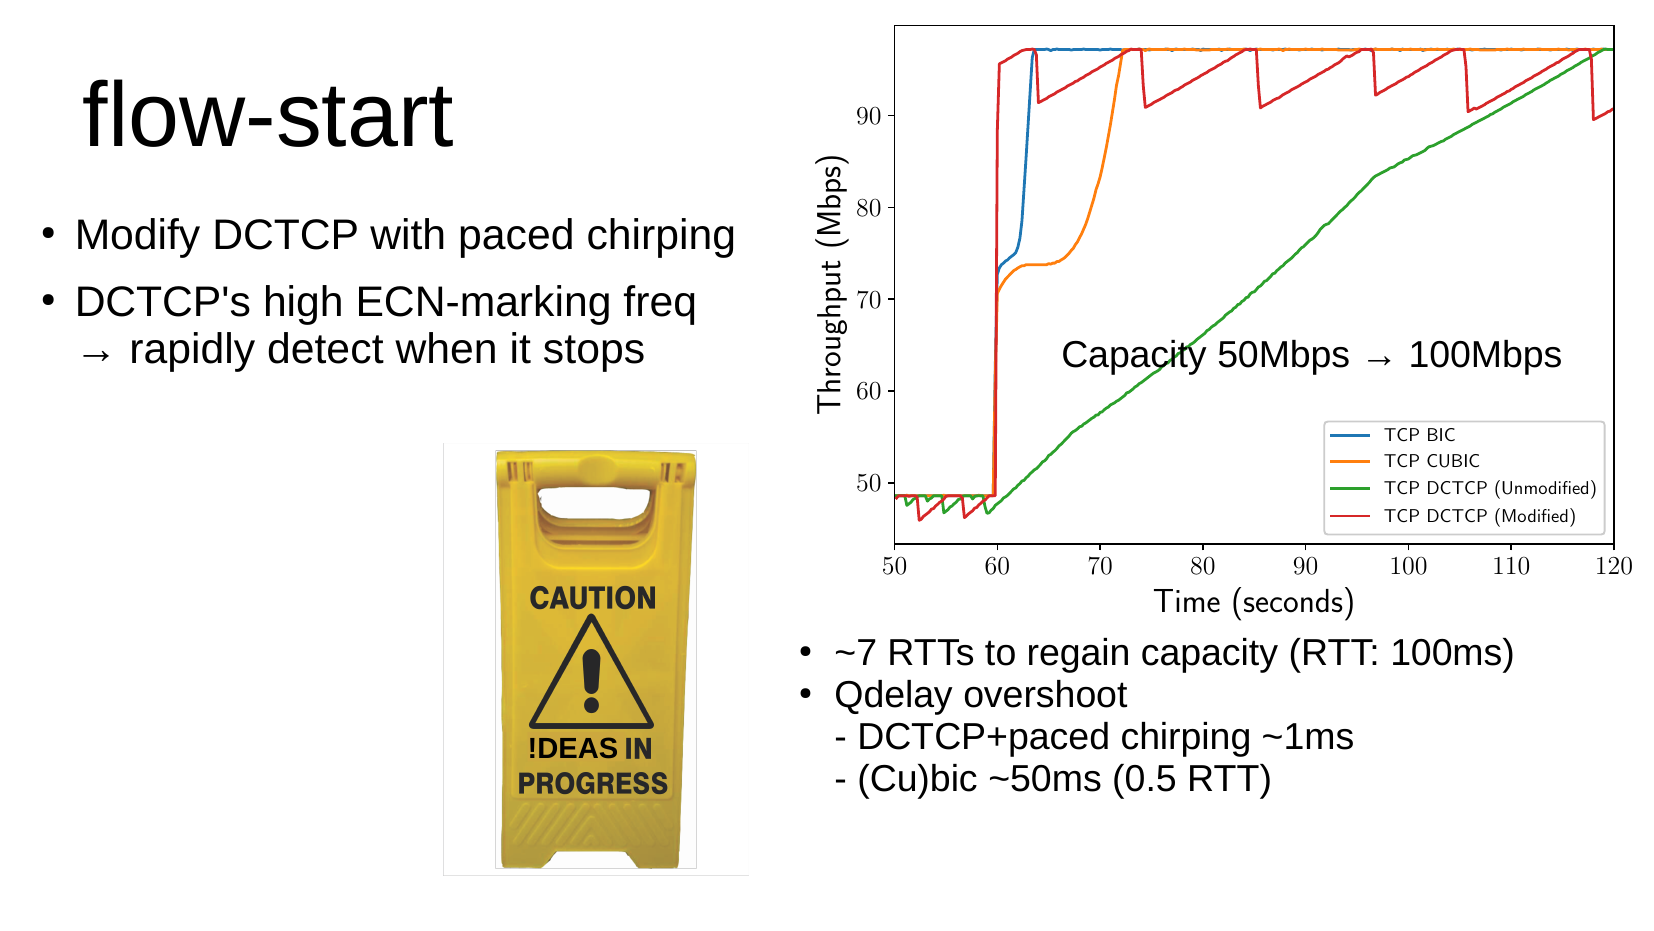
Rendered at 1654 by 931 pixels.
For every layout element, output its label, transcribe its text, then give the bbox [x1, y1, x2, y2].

title flow-start [82, 37, 795, 193]
text_box !DEAS [527, 731, 625, 762]
text_box Capacity 50Mbps → 100Mbps [1046, 326, 1578, 384]
picture [795, 0, 1654, 644]
picture [443, 443, 749, 876]
list Modify DCTCP with paced chirping DCTCP's high ECN-marking freq → rapidly detect when it stops [29, 210, 852, 378]
text_box ~7 RTTs to regain capacity (RTT: 100ms) Qdelay overshoot - DCTCP+paced chirping ~1ms - (Cu)bic ~50ms (0.5 RTT) [784, 624, 1591, 889]
